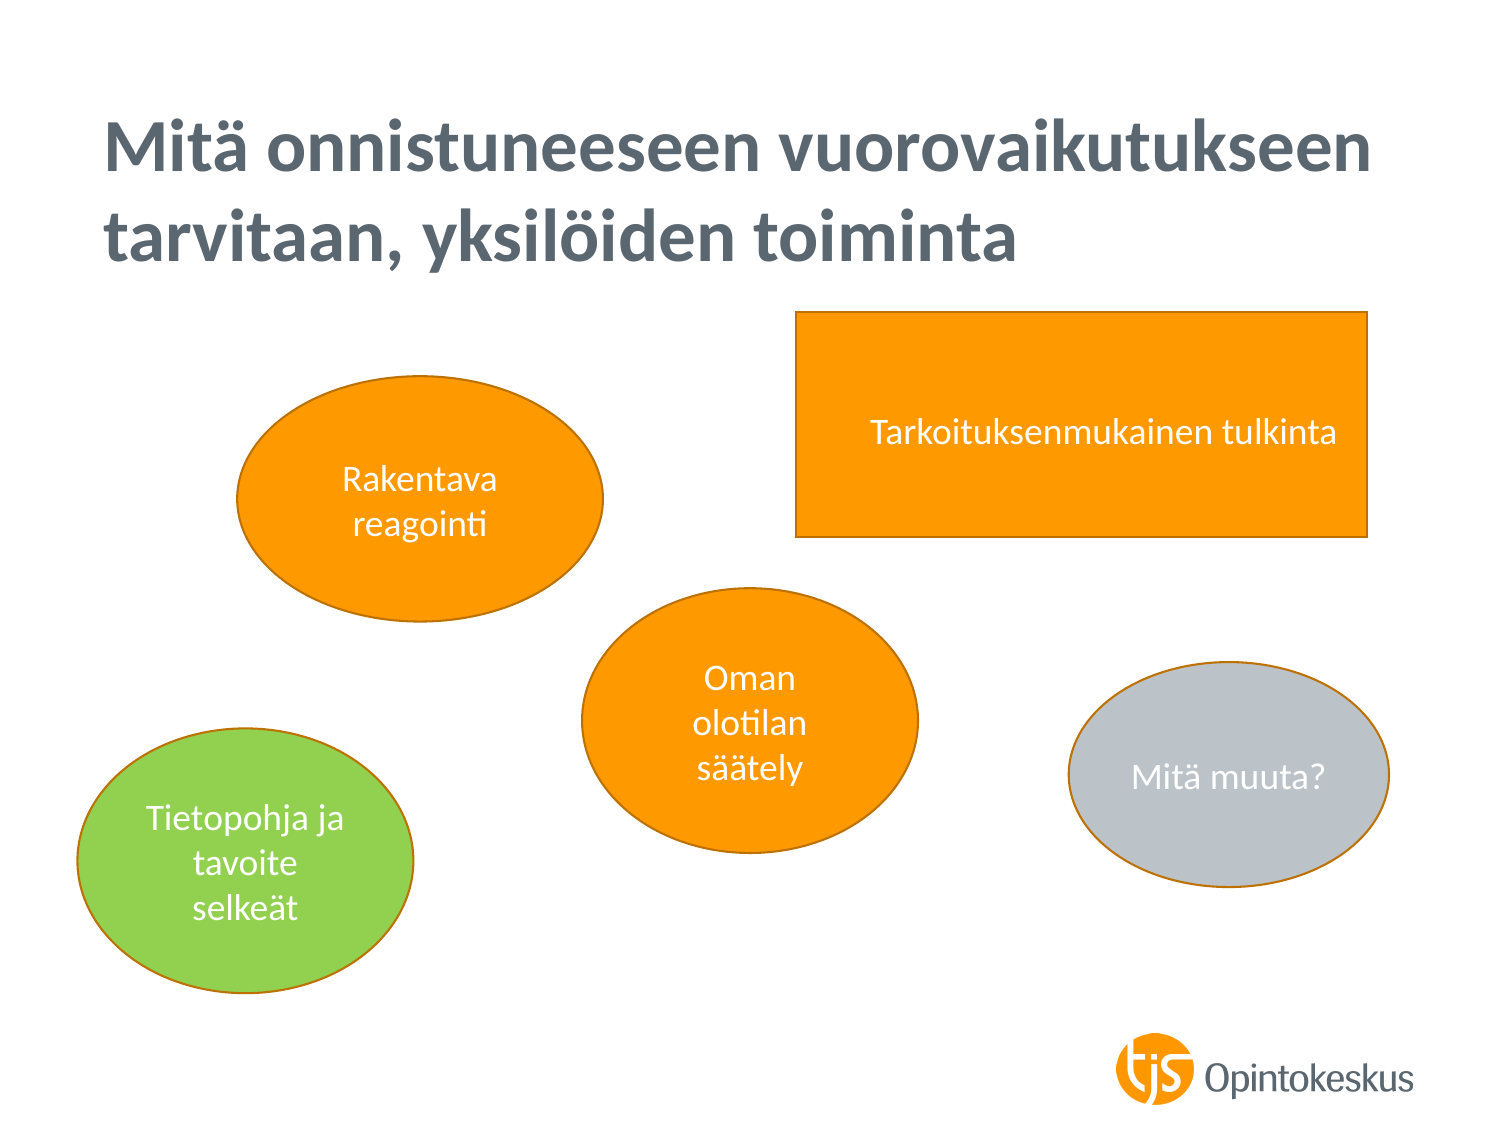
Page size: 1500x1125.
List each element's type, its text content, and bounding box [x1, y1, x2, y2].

title Mitä onnistuneeseen vuorovaikutukseen tarvitaan, yksilöiden toiminta [88, 88, 1412, 266]
text_box Oman olotilan säätely [582, 588, 919, 853]
text_box Rakentava reagointi [237, 376, 603, 622]
list Tarkoituksenmukainen tulkinta [796, 311, 1368, 537]
picture [1116, 1033, 1413, 1105]
text_box Mitä muuta? [1068, 662, 1390, 888]
text_box Tietopohja ja tavoite selkeät [77, 728, 414, 994]
